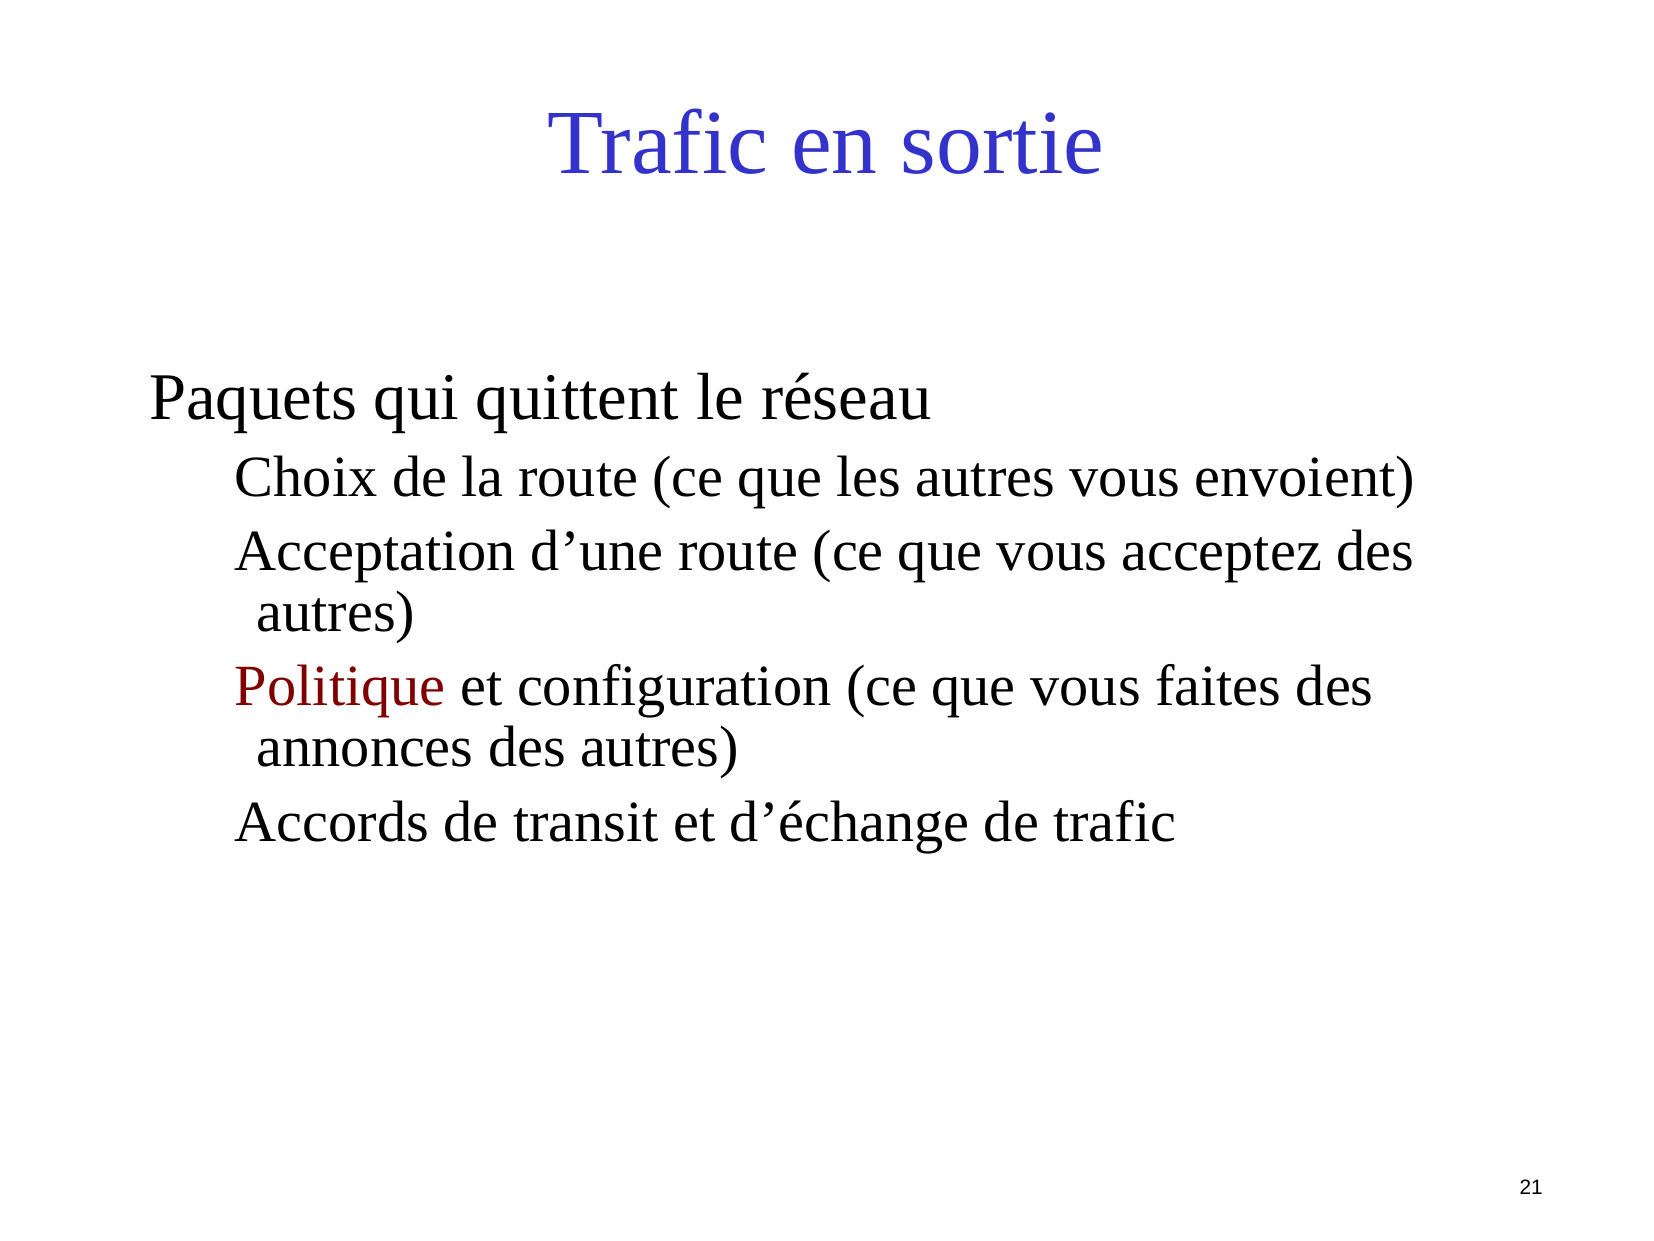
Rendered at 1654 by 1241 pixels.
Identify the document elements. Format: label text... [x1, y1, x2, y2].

list Paquets qui quittent le réseau Choix de la route (ce que les autres vous envoient)‏ Acceptation d’une route (ce que vous acceptez des autres)‏ Politique et configuration (ce que vous faites des annonces des autres)‏ Accords de transit et d’échange de trafic [137, 358, 1558, 1117]
title Trafic en sortie [123, 41, 1530, 249]
